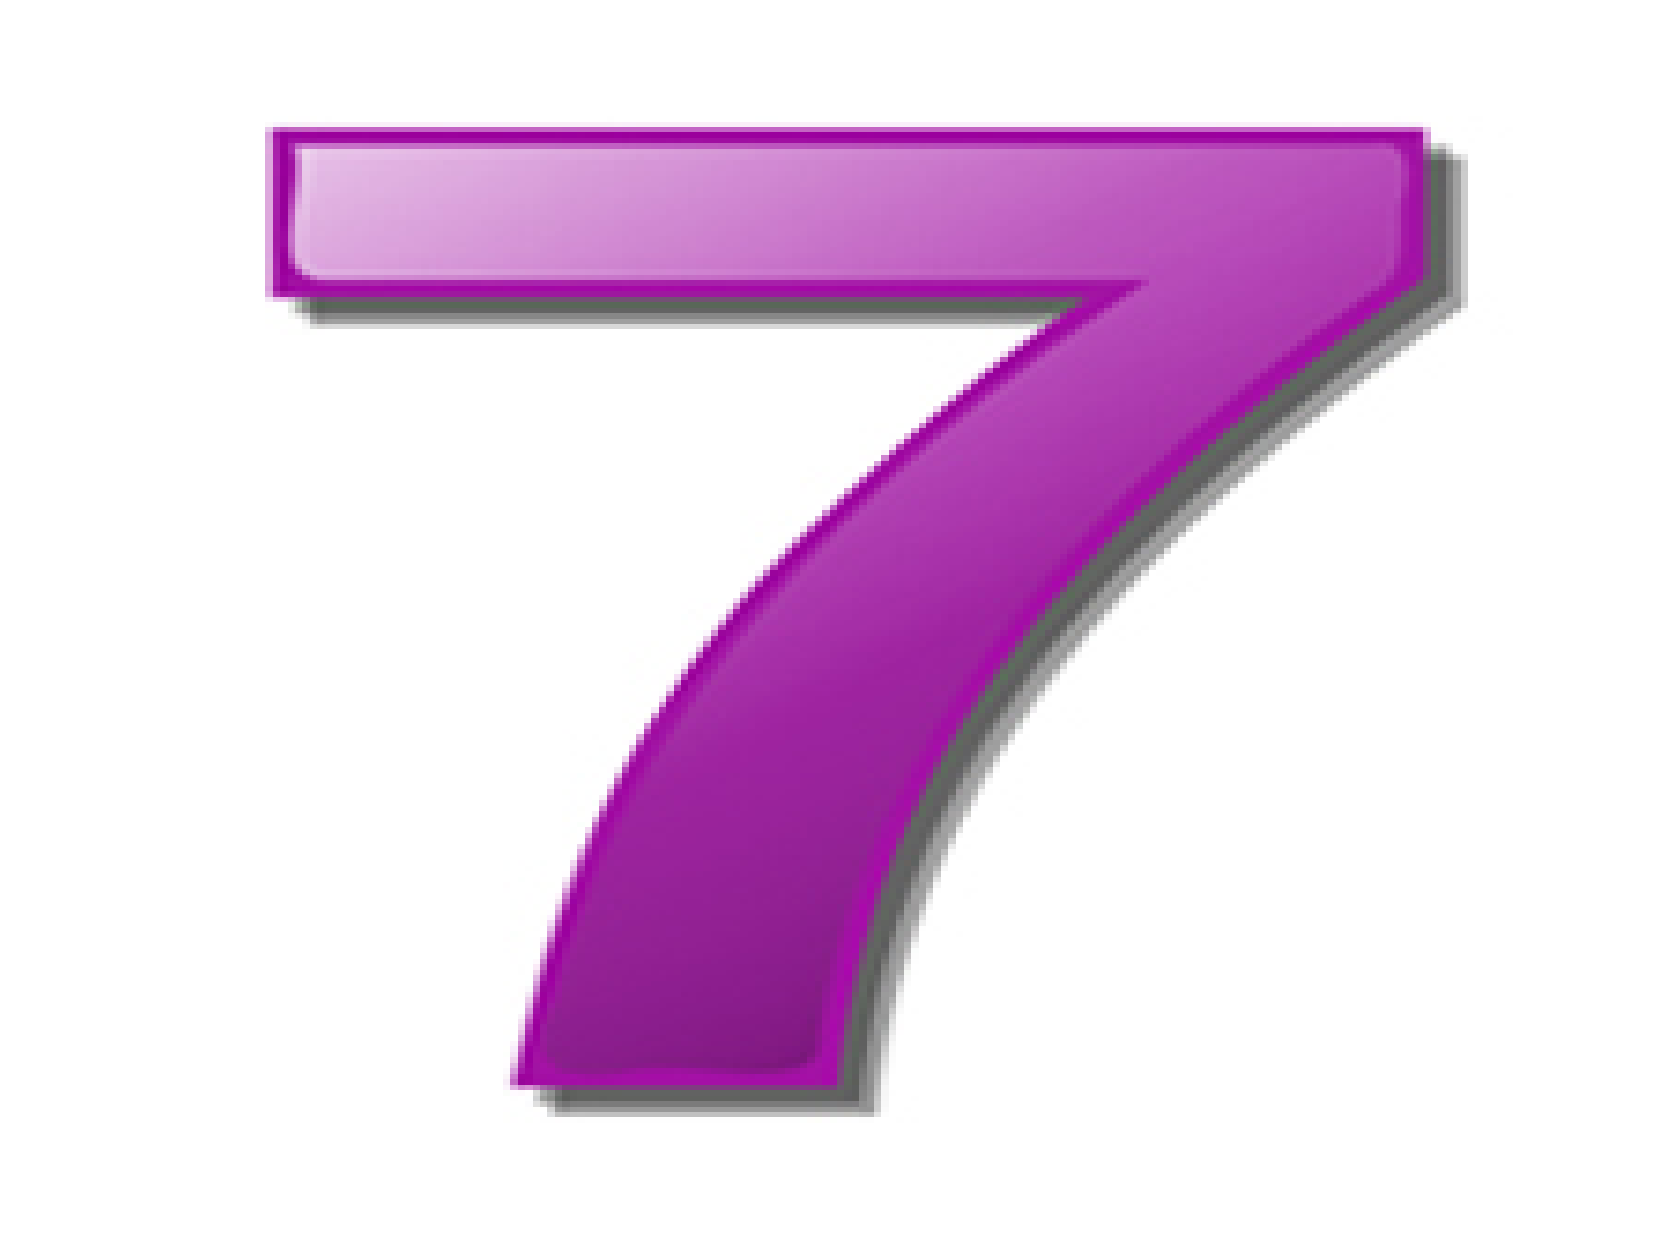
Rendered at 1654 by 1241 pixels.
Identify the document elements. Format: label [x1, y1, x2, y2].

picture [147, 29, 1565, 1211]
